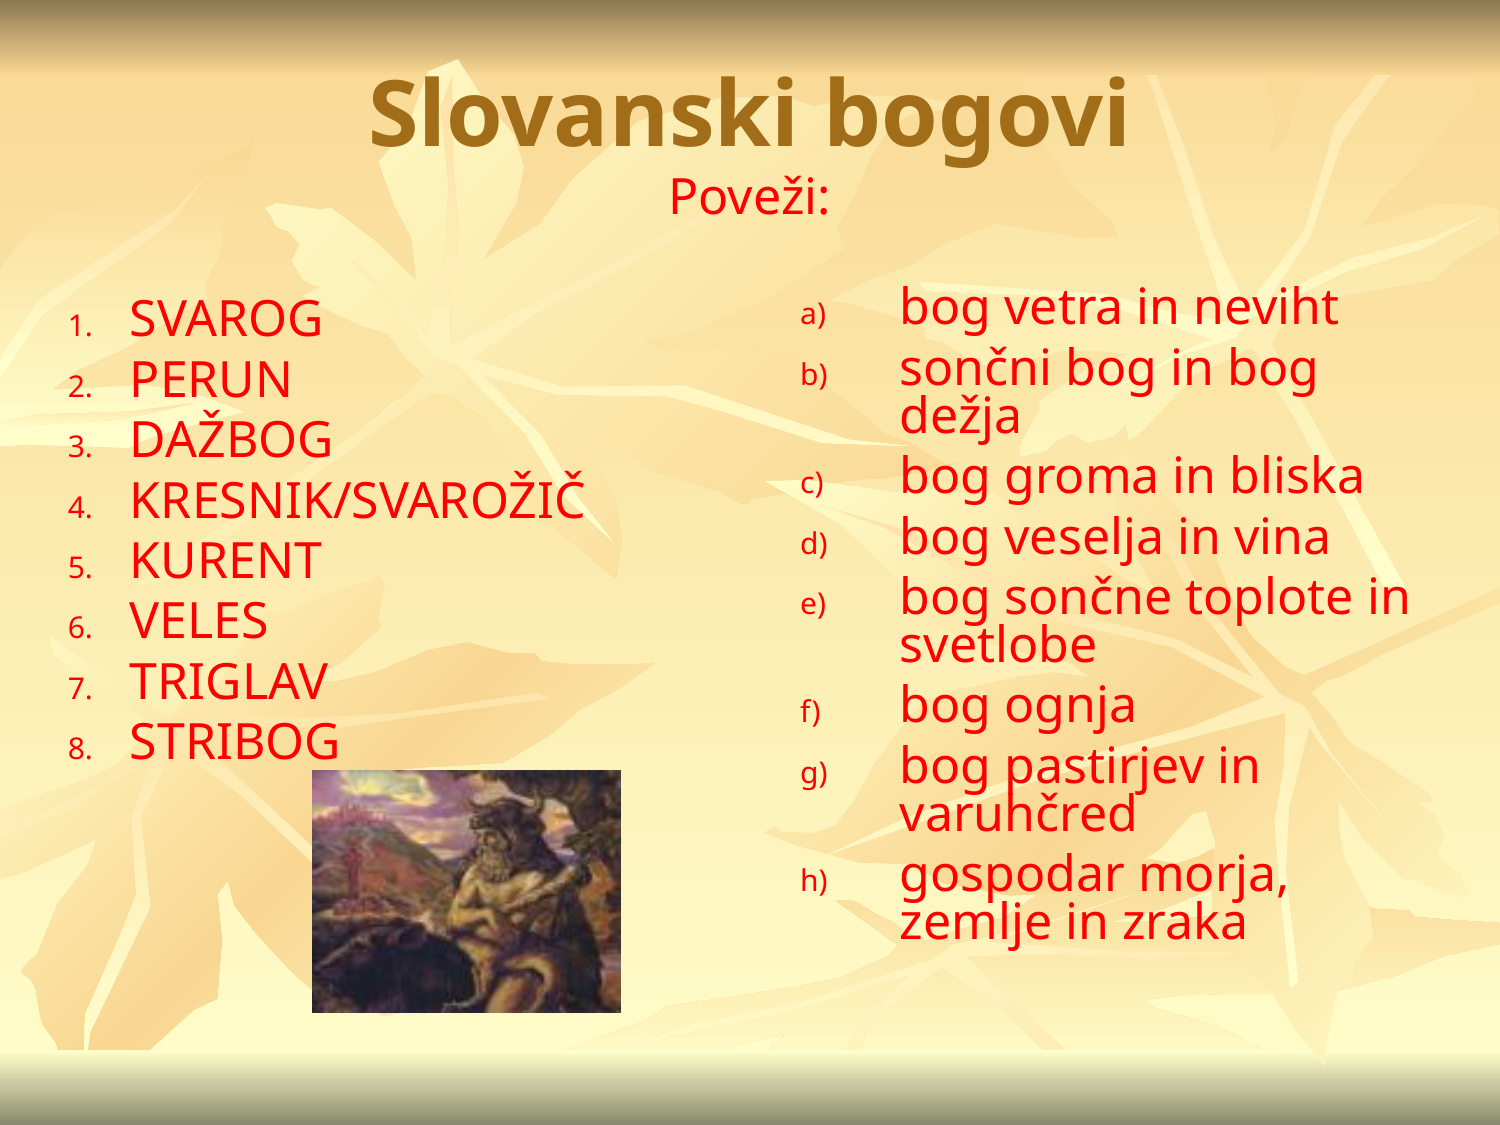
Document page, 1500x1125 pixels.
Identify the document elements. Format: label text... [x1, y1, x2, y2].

list SVAROG PERUN DAŽBOG KRESNIK/SVAROŽIČ KURENT VELES TRIGLAV STRIBOG [53, 290, 717, 944]
picture [312, 770, 621, 1013]
title Slovanski bogovi Poveži: [75, 37, 1425, 241]
text_box bog vetra in neviht sončni bog in bog dežja bog groma in bliska bog veselja in vina bog sončne toplote in svetlobe bog ognja bog pastirjev in varuhčred gospodar morja, zemlje in zraka [785, 278, 1449, 1023]
